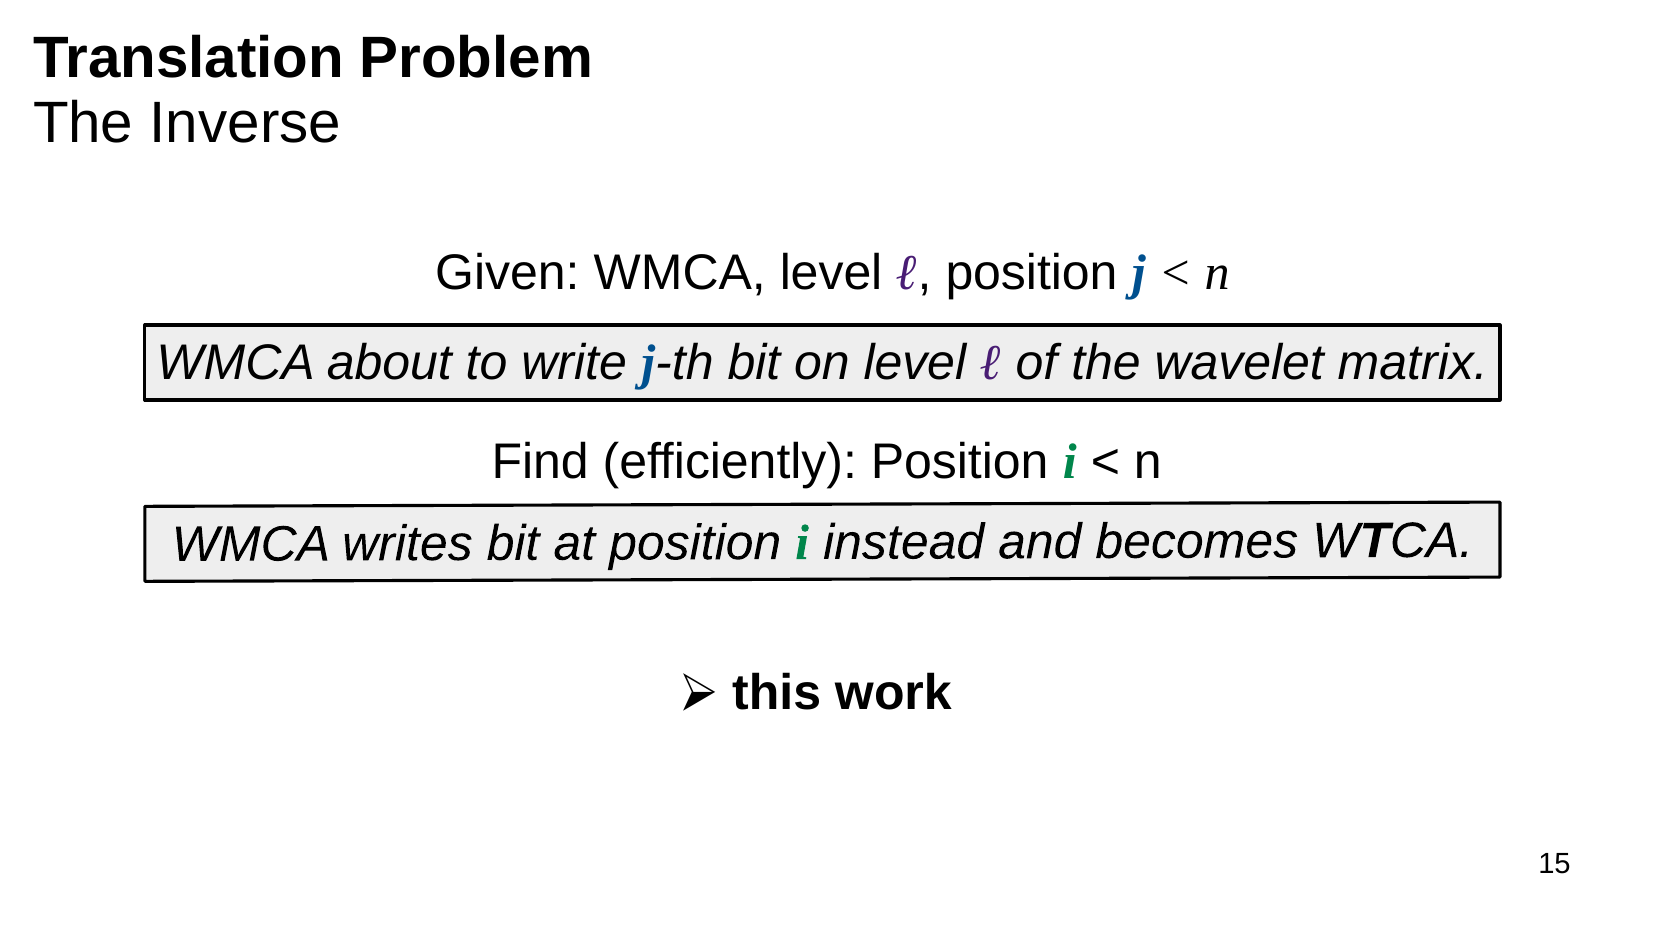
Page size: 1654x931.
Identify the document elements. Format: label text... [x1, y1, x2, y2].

text_box Translation Problem The Inverse [18, 17, 609, 163]
text_box ⮚ this work [665, 656, 988, 728]
text_box Find (efficiently): Position i < n [476, 425, 1177, 497]
text_box WMCA about to write j-th bit on level ℓ of the wavelet matrix. [144, 325, 1500, 401]
text_box WMCA writes bit at position i instead and becomes WTCA. [144, 502, 1500, 582]
text_box Given: WMCA, level ℓ, position j < n [420, 236, 1245, 308]
